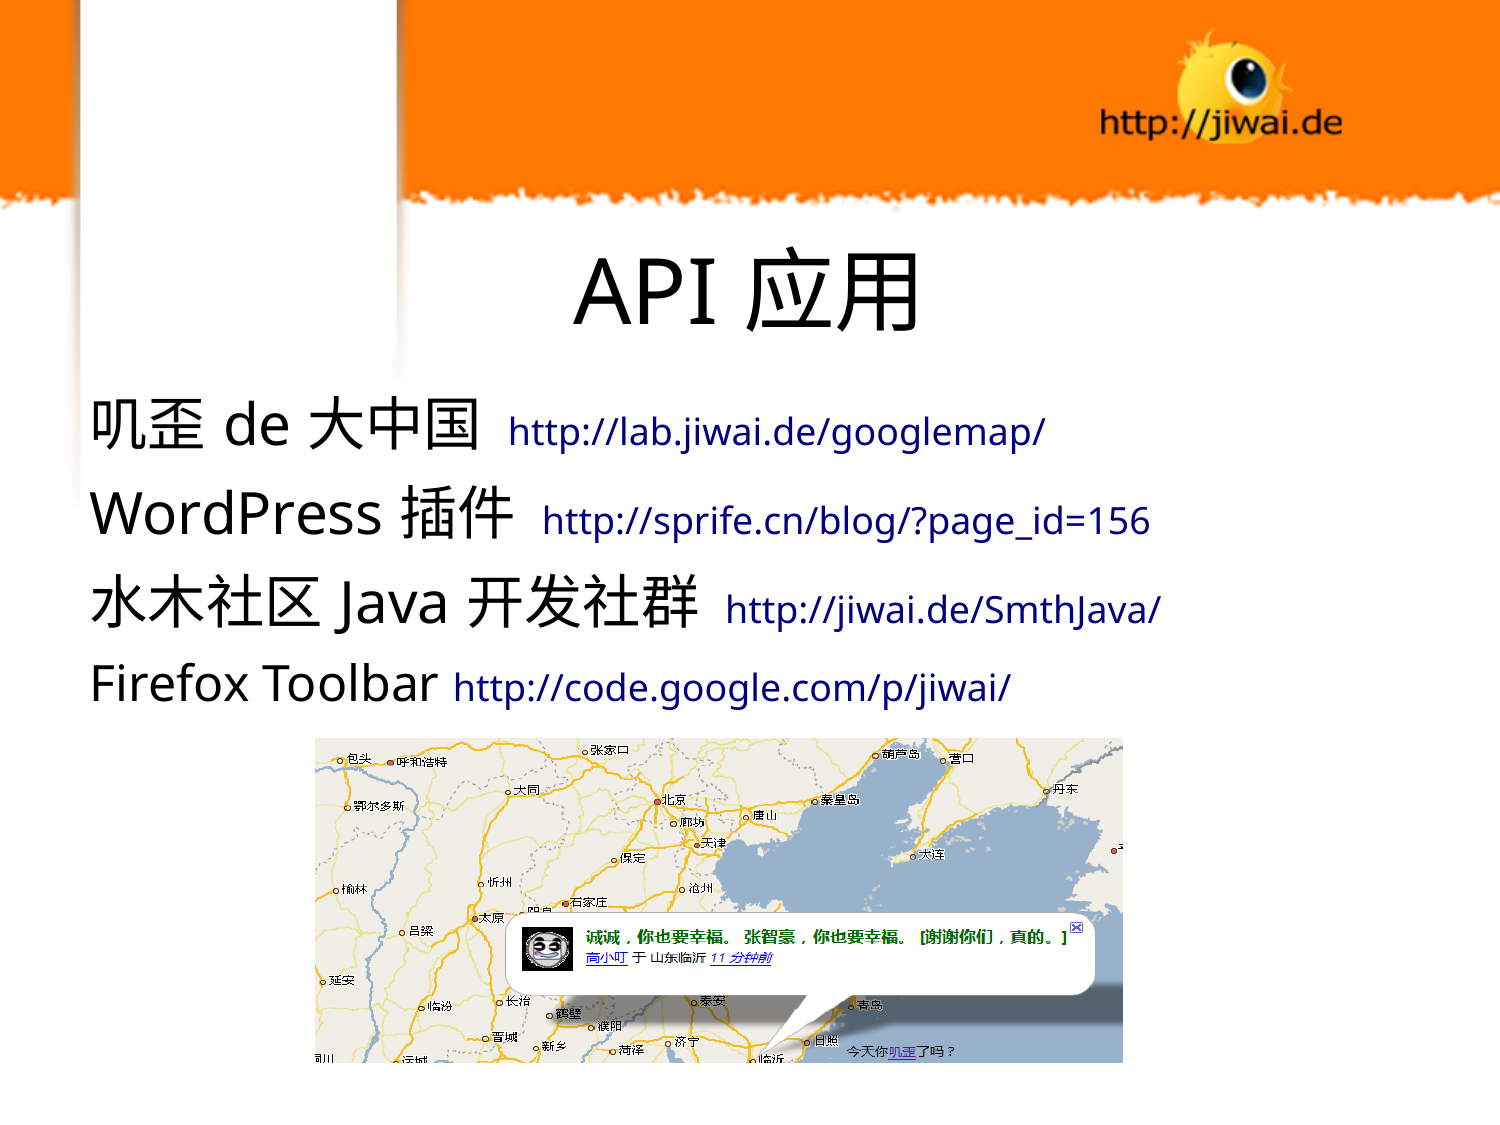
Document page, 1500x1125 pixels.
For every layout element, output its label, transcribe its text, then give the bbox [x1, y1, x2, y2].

title API应用 [75, 210, 1426, 383]
list 叽歪de大中国 http://lab.jiwai.de/googlemap/ WordPress插件 http://sprife.cn/blog/?page_id=156 水木社区Java开发社群 http://jiwai.de/SmthJava/ Firefox Toolbar http://code.google.com/p/jiwai/ [75, 383, 1426, 1005]
picture [0, 0, 1500, 1125]
